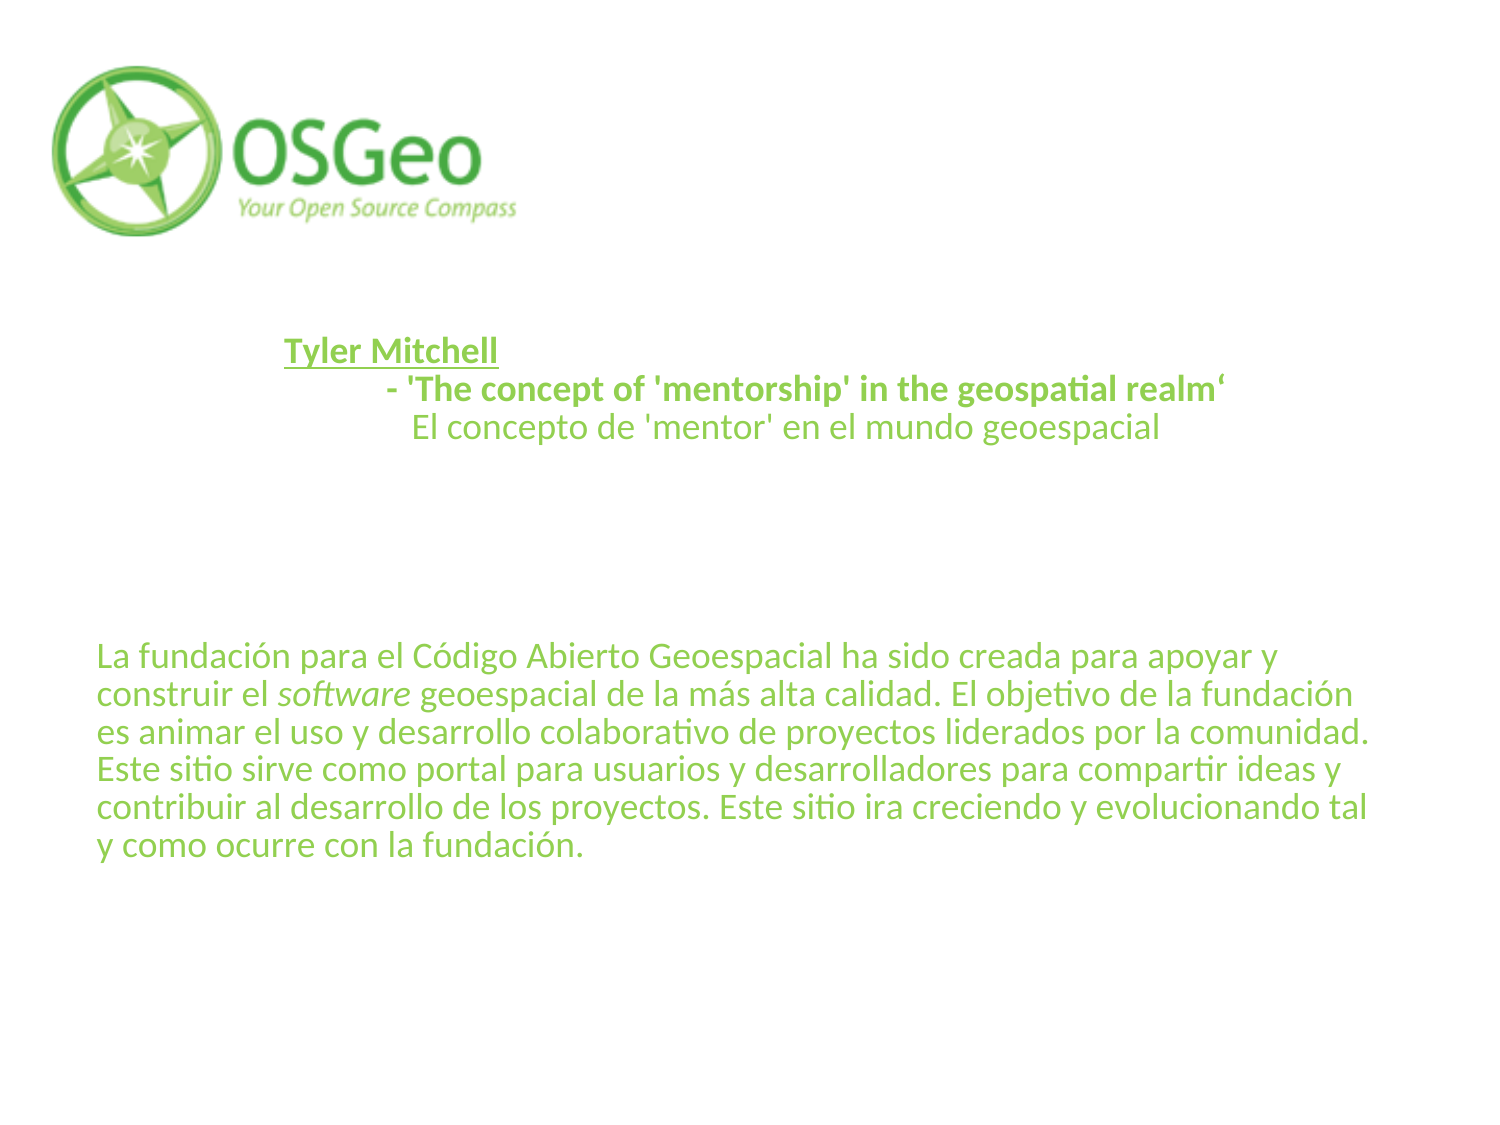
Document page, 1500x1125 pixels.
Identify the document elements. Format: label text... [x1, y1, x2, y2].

picture [0, 35, 546, 279]
text_box La fundación para el Código Abierto Geoespacial ha sido creada para apoyar y construir el software geoespacial de la más alta calidad. El objetivo de la fundación es animar el uso y desarrollo colaborativo de proyectos liderados por la comunidad. Este sitio sirve como portal para usuarios y desarrolladores para compartir ideas y contribuir al desarrollo de los proyectos. Este sitio ira creciendo y evolucionando tal y como ocurre con la fundación. [81, 632, 1395, 875]
text_box Tyler Mitchell - 'The concept of 'mentorship' in the geospatial realm‘ El concepto de 'mentor' en el mundo geoespacial [269, 328, 1266, 495]
